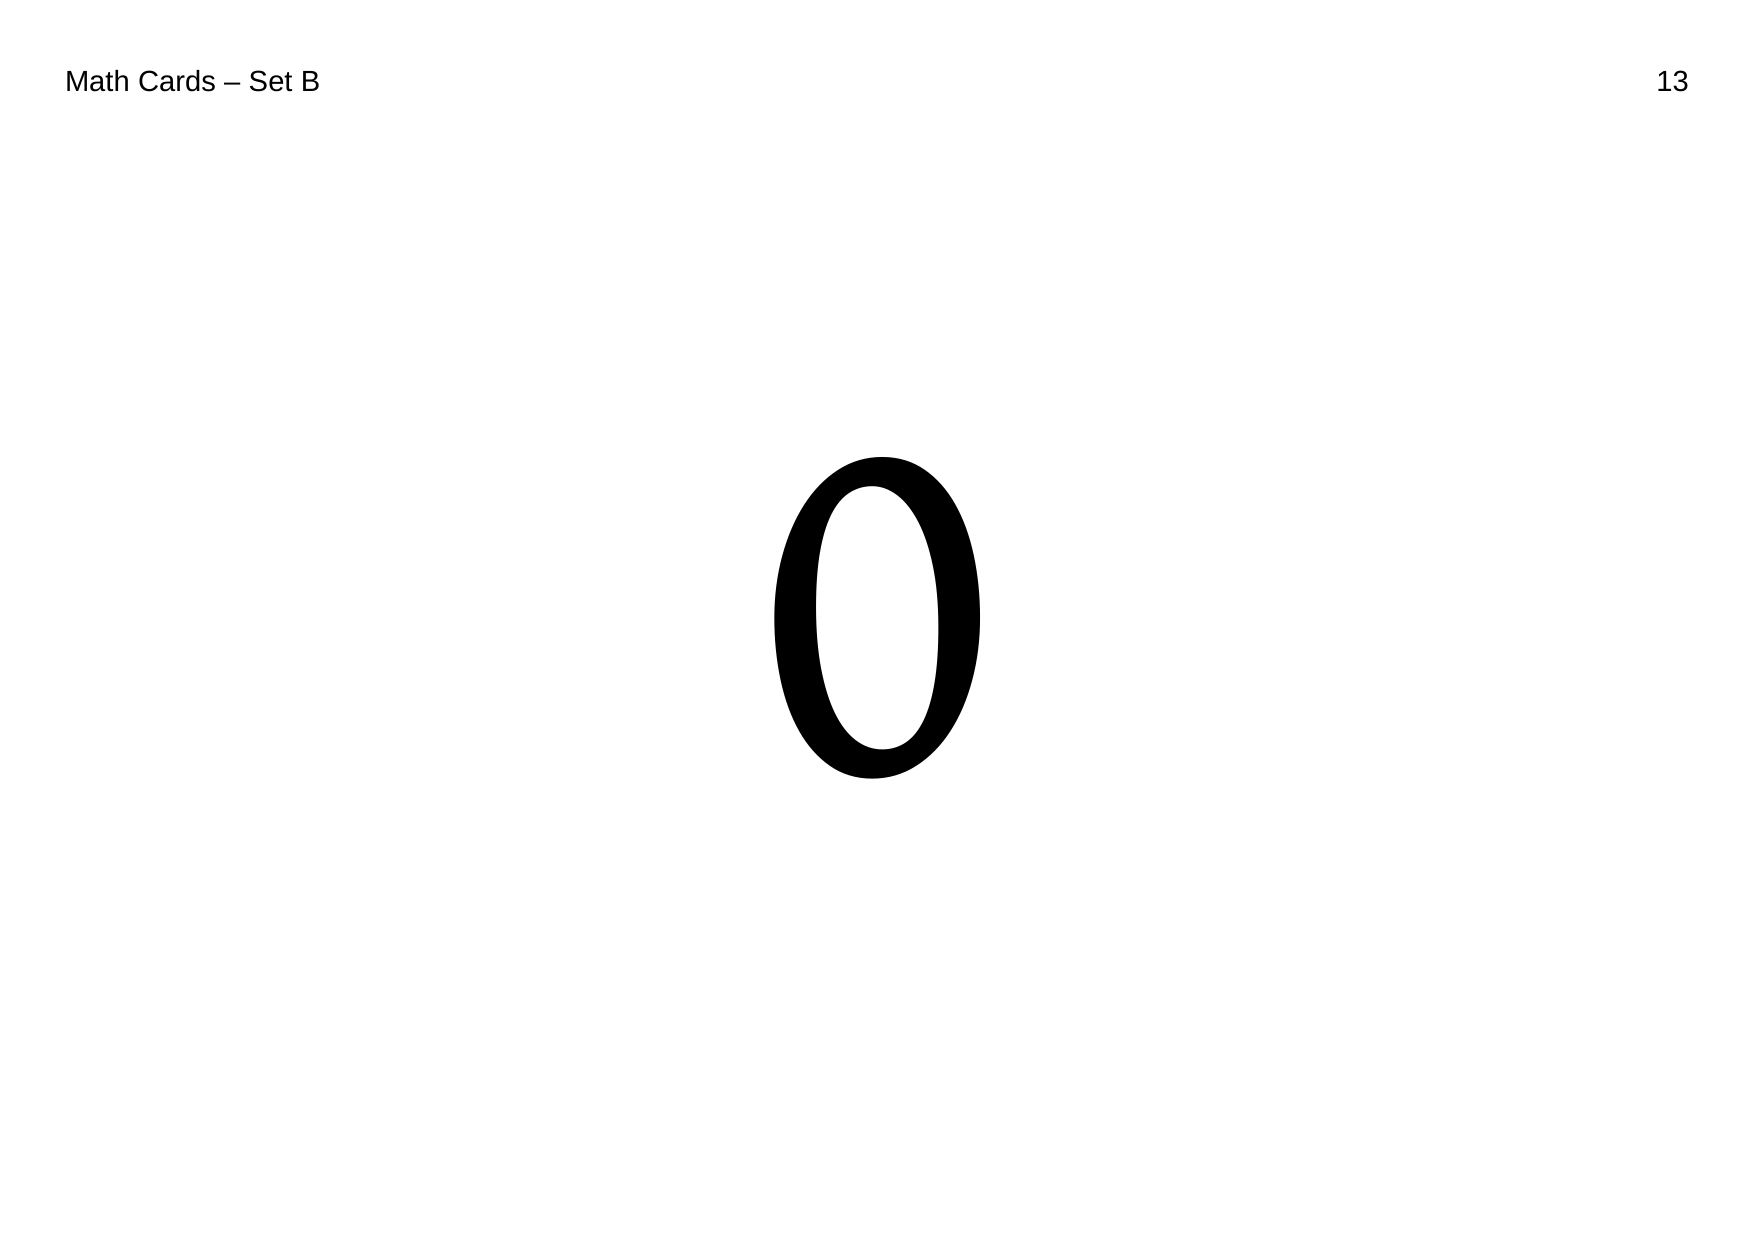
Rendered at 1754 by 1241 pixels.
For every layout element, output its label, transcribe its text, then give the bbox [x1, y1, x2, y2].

text_box 13 [1650, 59, 1695, 104]
text_box Math Cards – Set B [59, 59, 328, 104]
text_box 0 [749, 318, 1006, 922]
